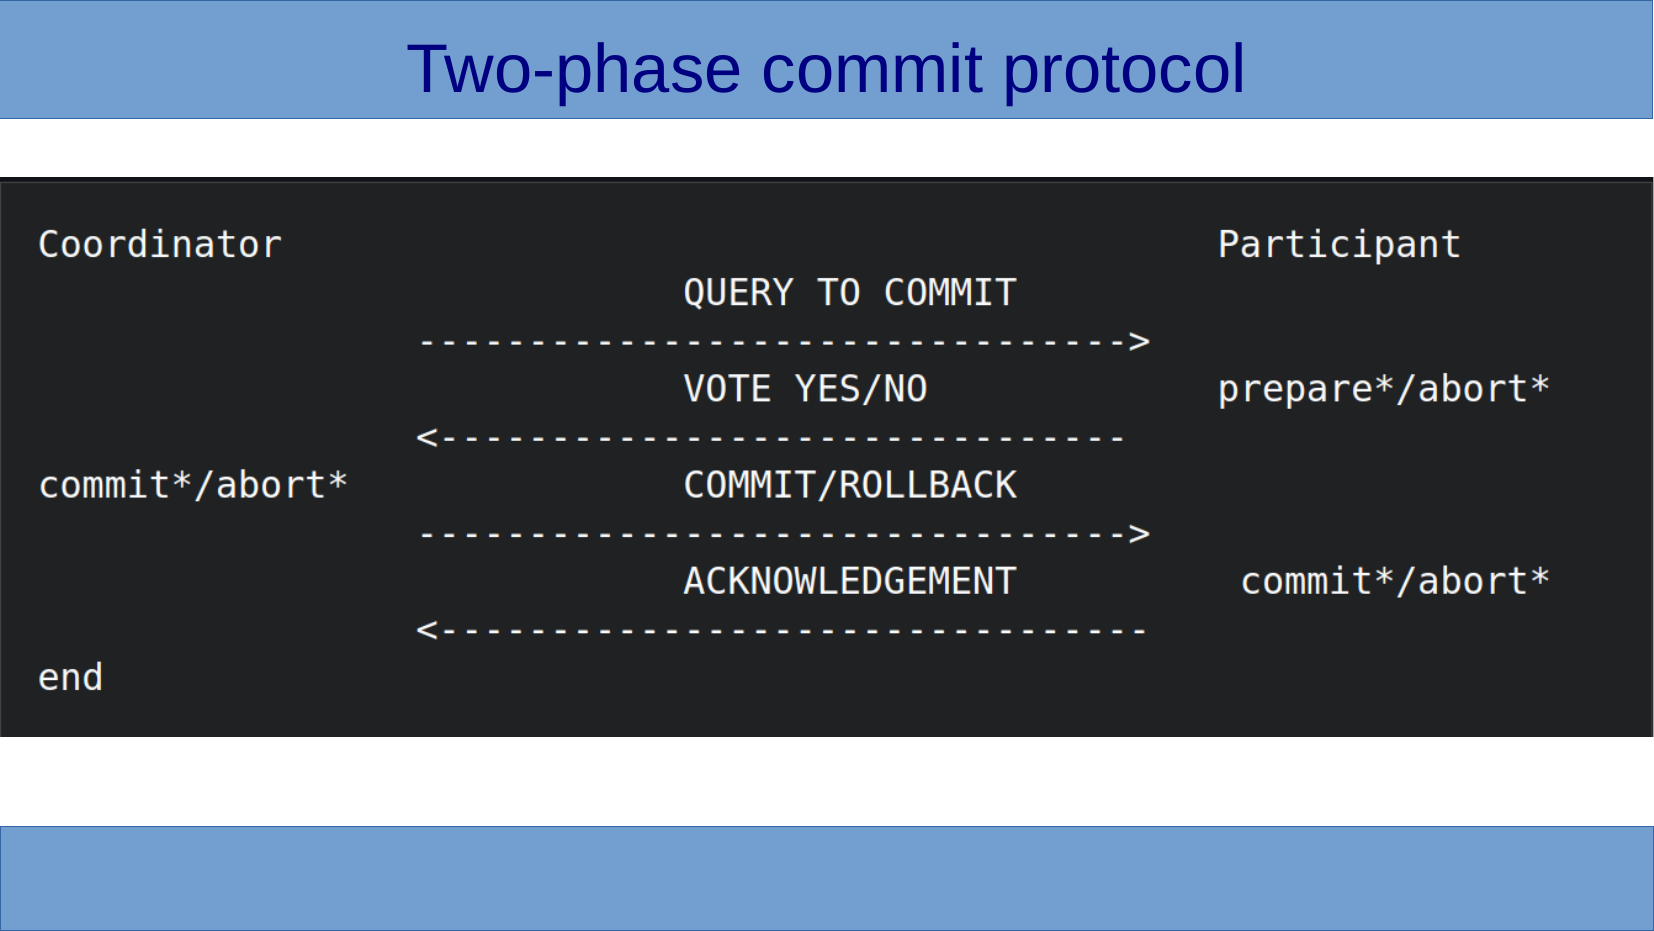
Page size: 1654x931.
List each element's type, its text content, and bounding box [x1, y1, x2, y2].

picture [0, 177, 1654, 737]
title Two-phase commit protocol [59, 29, 1595, 108]
